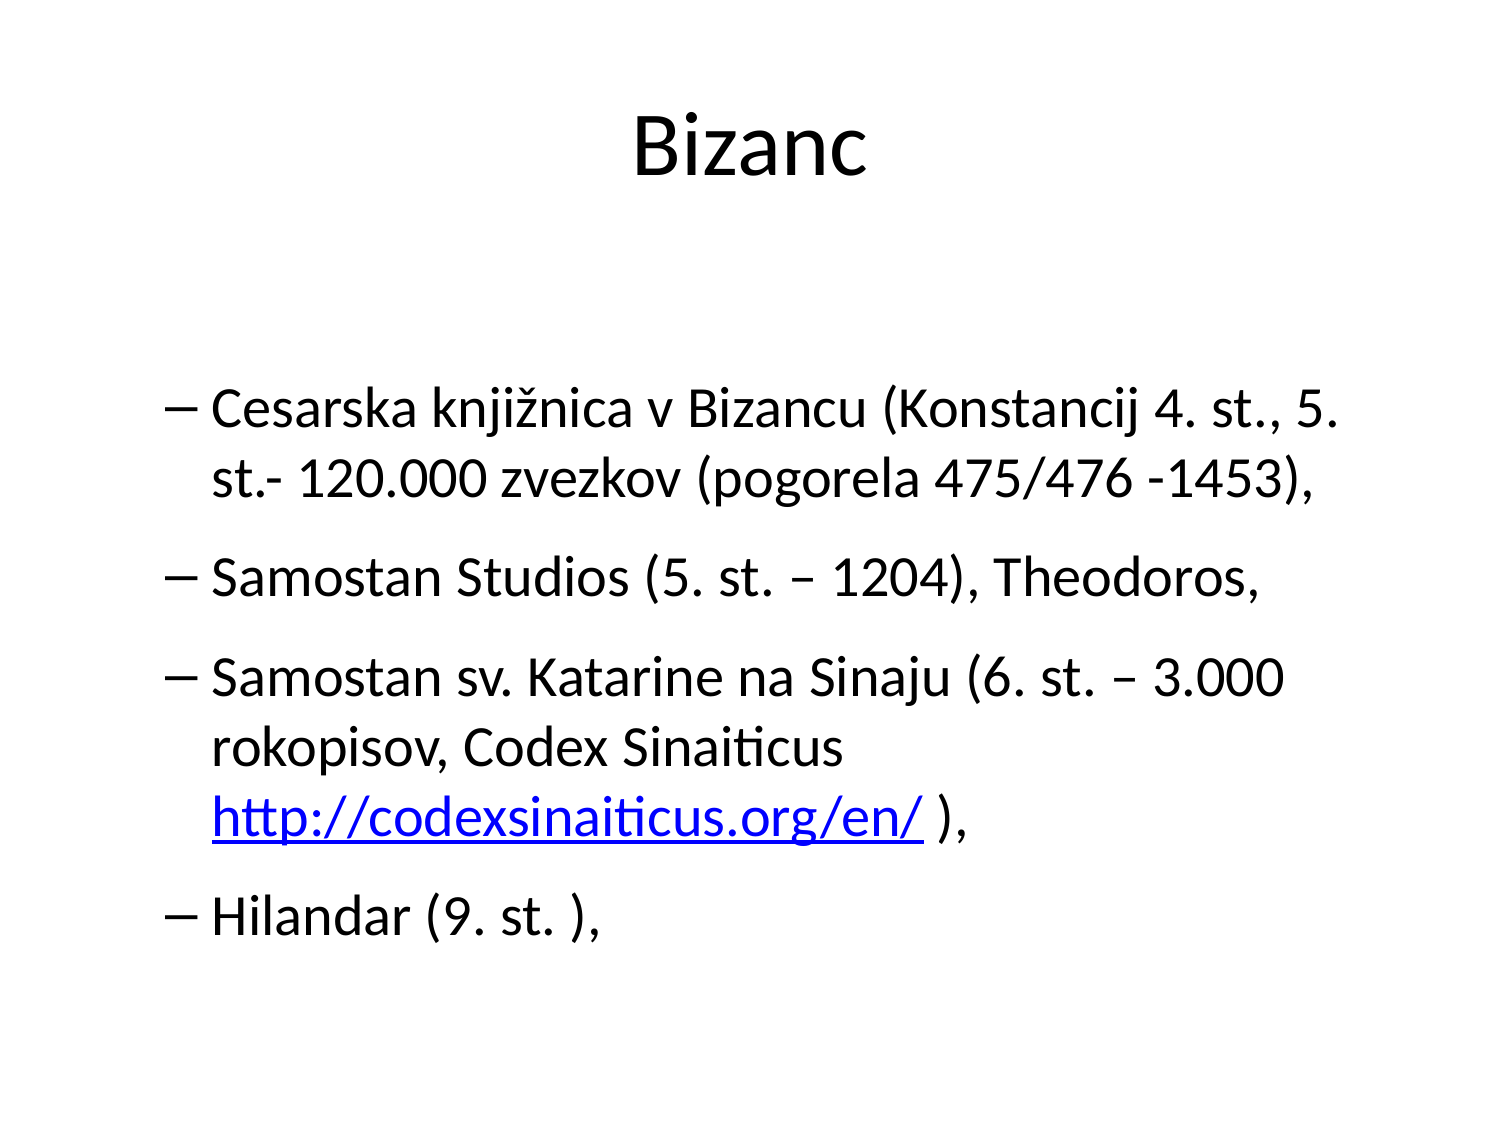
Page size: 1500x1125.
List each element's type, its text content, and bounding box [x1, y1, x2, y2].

list Cesarska knjižnica v Bizancu (Konstancij 4. st., 5. st.- 120.000 zvezkov (pogorela 475/476 -1453), Samostan Studios (5. st. – 1204), Theodoros, Samostan sv. Katarine na Sinaju (6. st. – 3.000 rokopisov, Codex Sinaiticus http://codexsinaiticus.org/en/ ), Hilandar (9. st. ), [75, 262, 1425, 1005]
title Bizanc [75, 45, 1425, 233]
